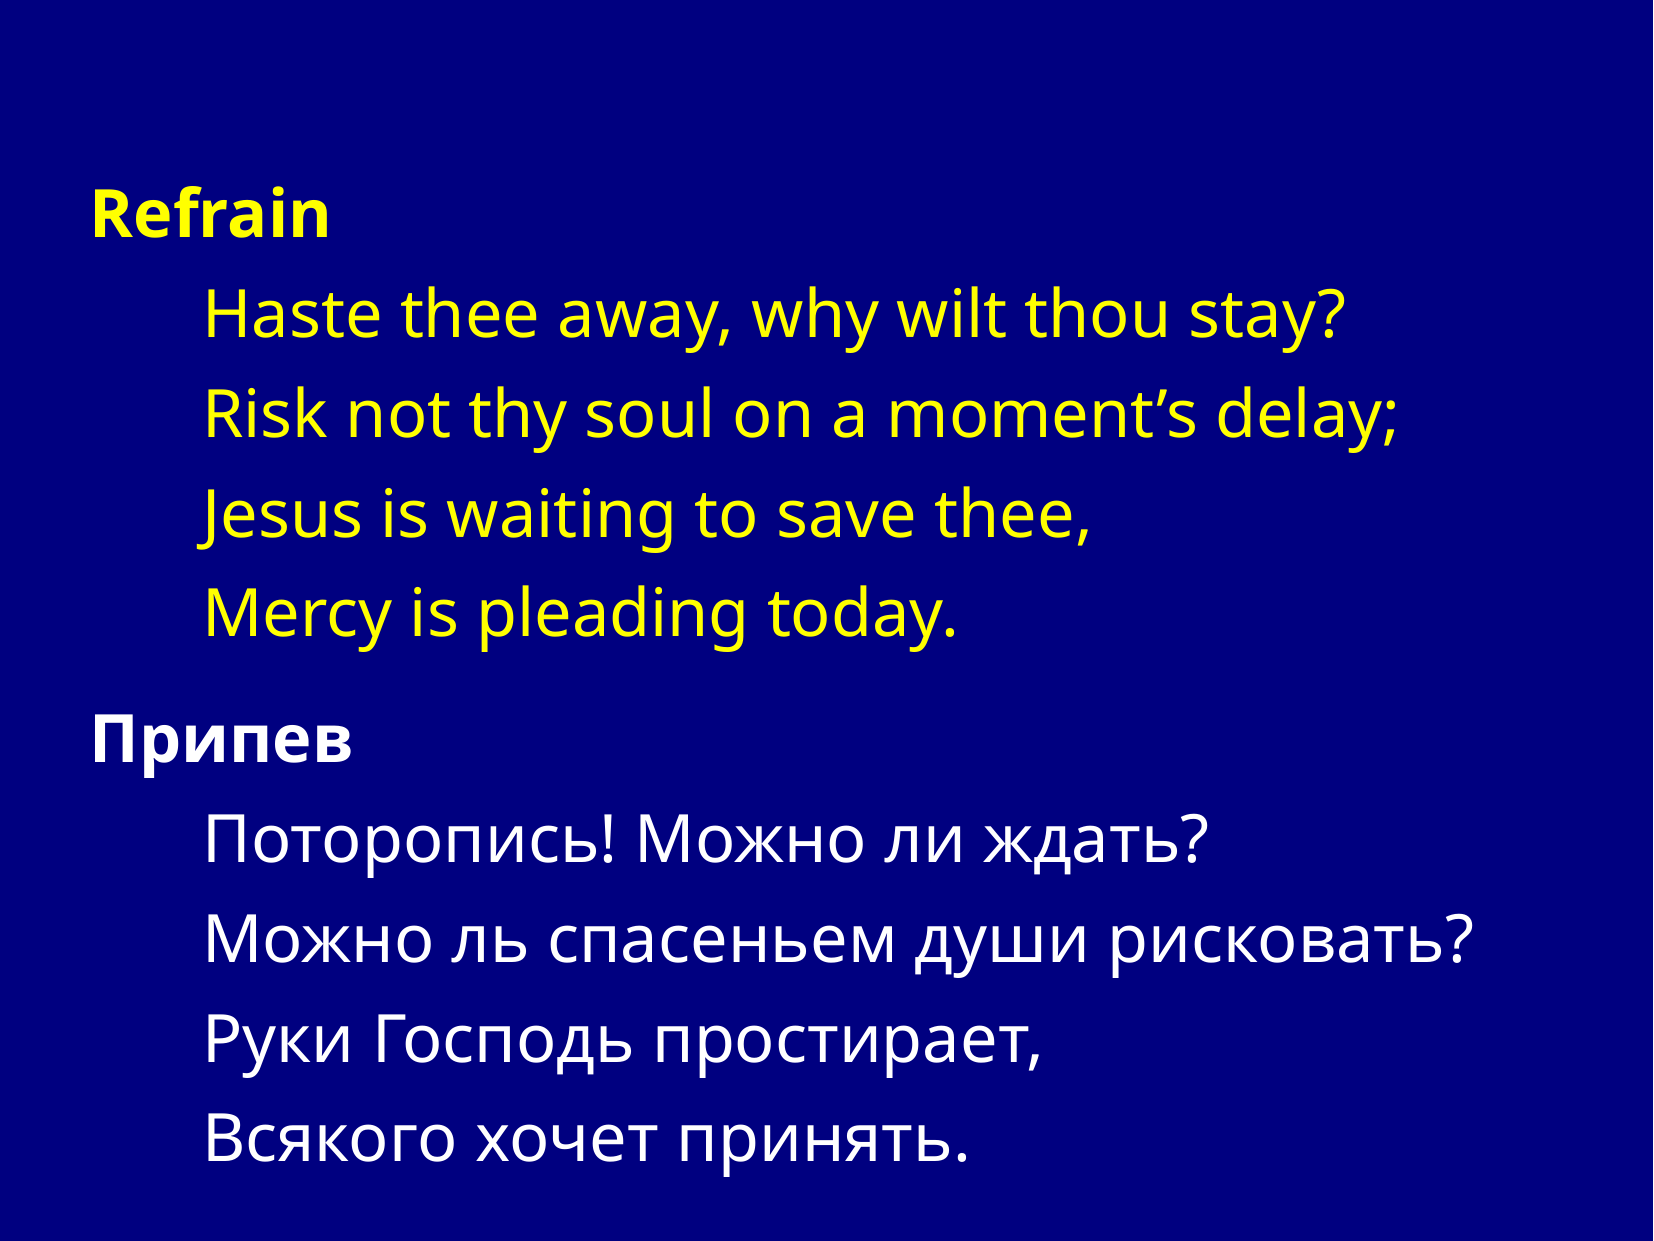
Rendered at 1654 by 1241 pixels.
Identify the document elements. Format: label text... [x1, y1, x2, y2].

text_box Refrain Haste thee away, why wilt thou stay? Risk not thy soul on a moment’s delay; Jesus is waiting to save thee, Mercy is pleading today. [75, 150, 1576, 638]
text_box Припев Поторопись! Можно ли ждать? Можно ль спасеньем души рисковать? Руки Господь простирает, Всякого хочет принять. [75, 675, 1576, 1163]
